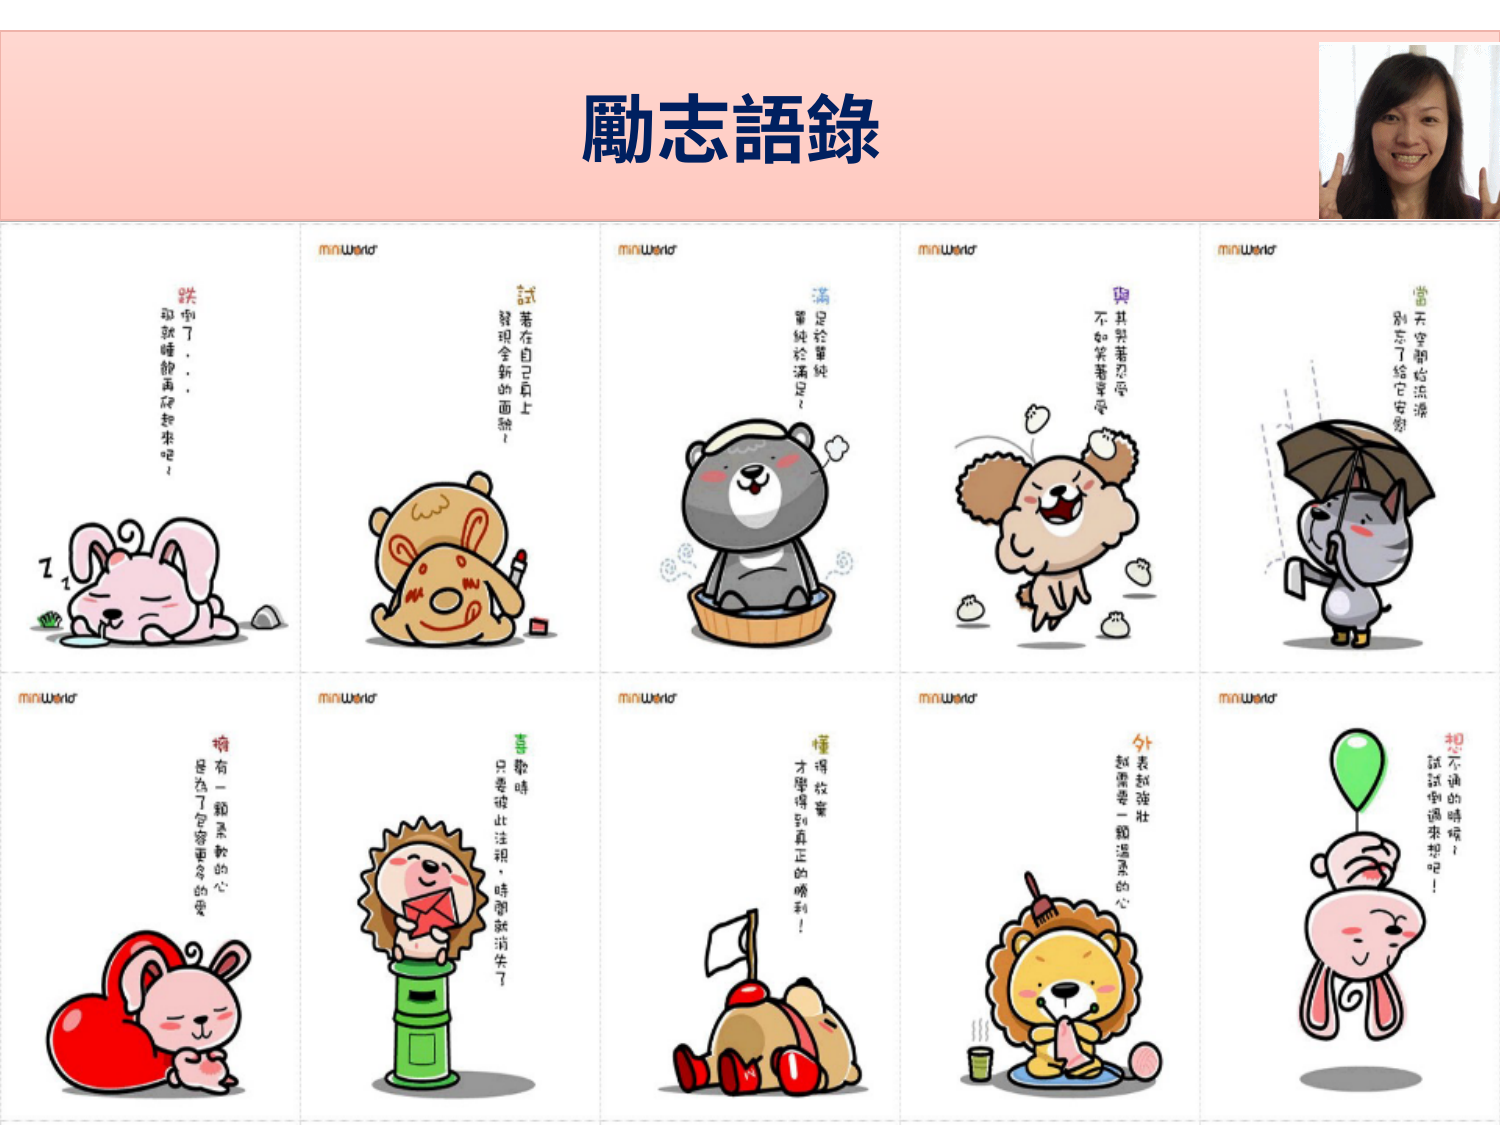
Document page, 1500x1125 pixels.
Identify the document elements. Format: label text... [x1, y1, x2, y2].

picture [0, 222, 1500, 1125]
title 勵志語錄 [99, 58, 1363, 197]
